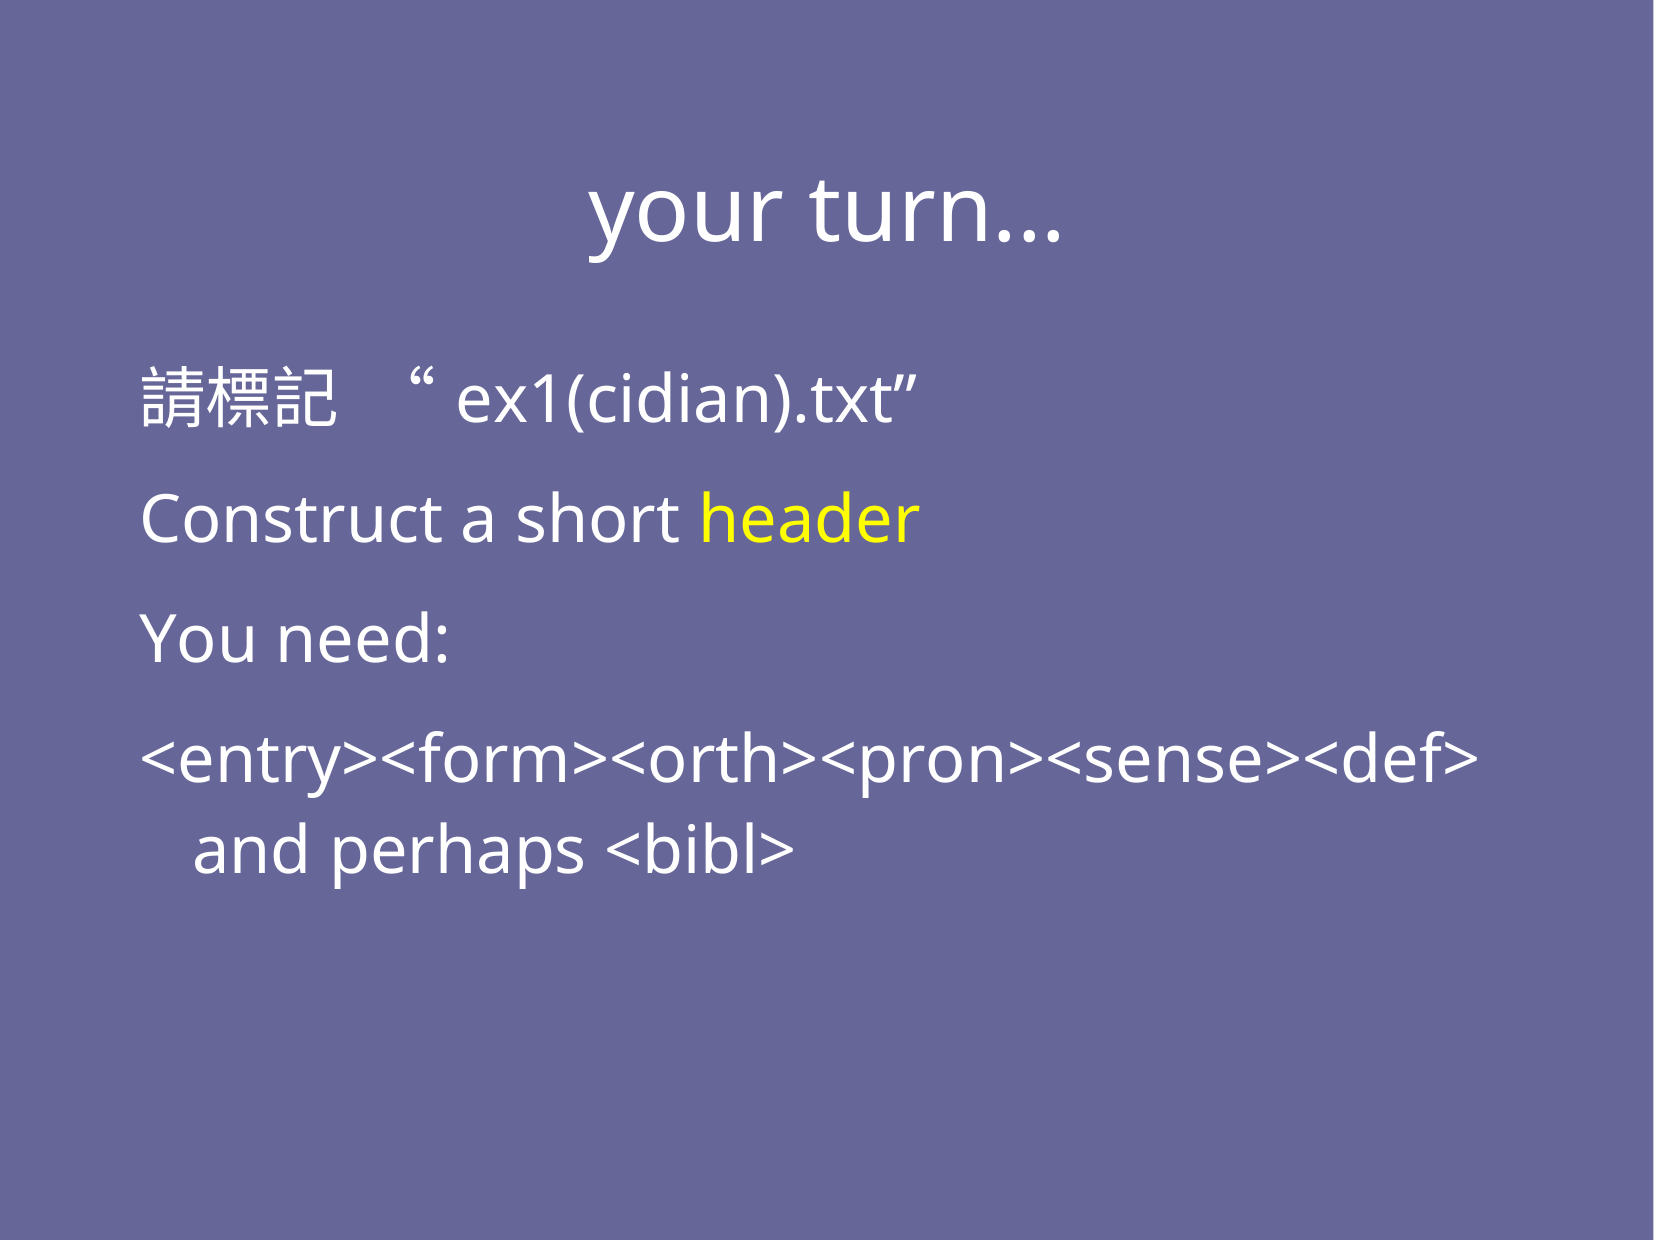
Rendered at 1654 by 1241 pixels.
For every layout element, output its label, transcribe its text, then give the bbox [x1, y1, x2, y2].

title your turn... [121, 110, 1534, 303]
list 請標記 “ex1(cidian).txt” Construct a short header You need: <entry><form><orth><pron><sense><def> and perhaps <bibl> [121, 344, 1534, 1112]
